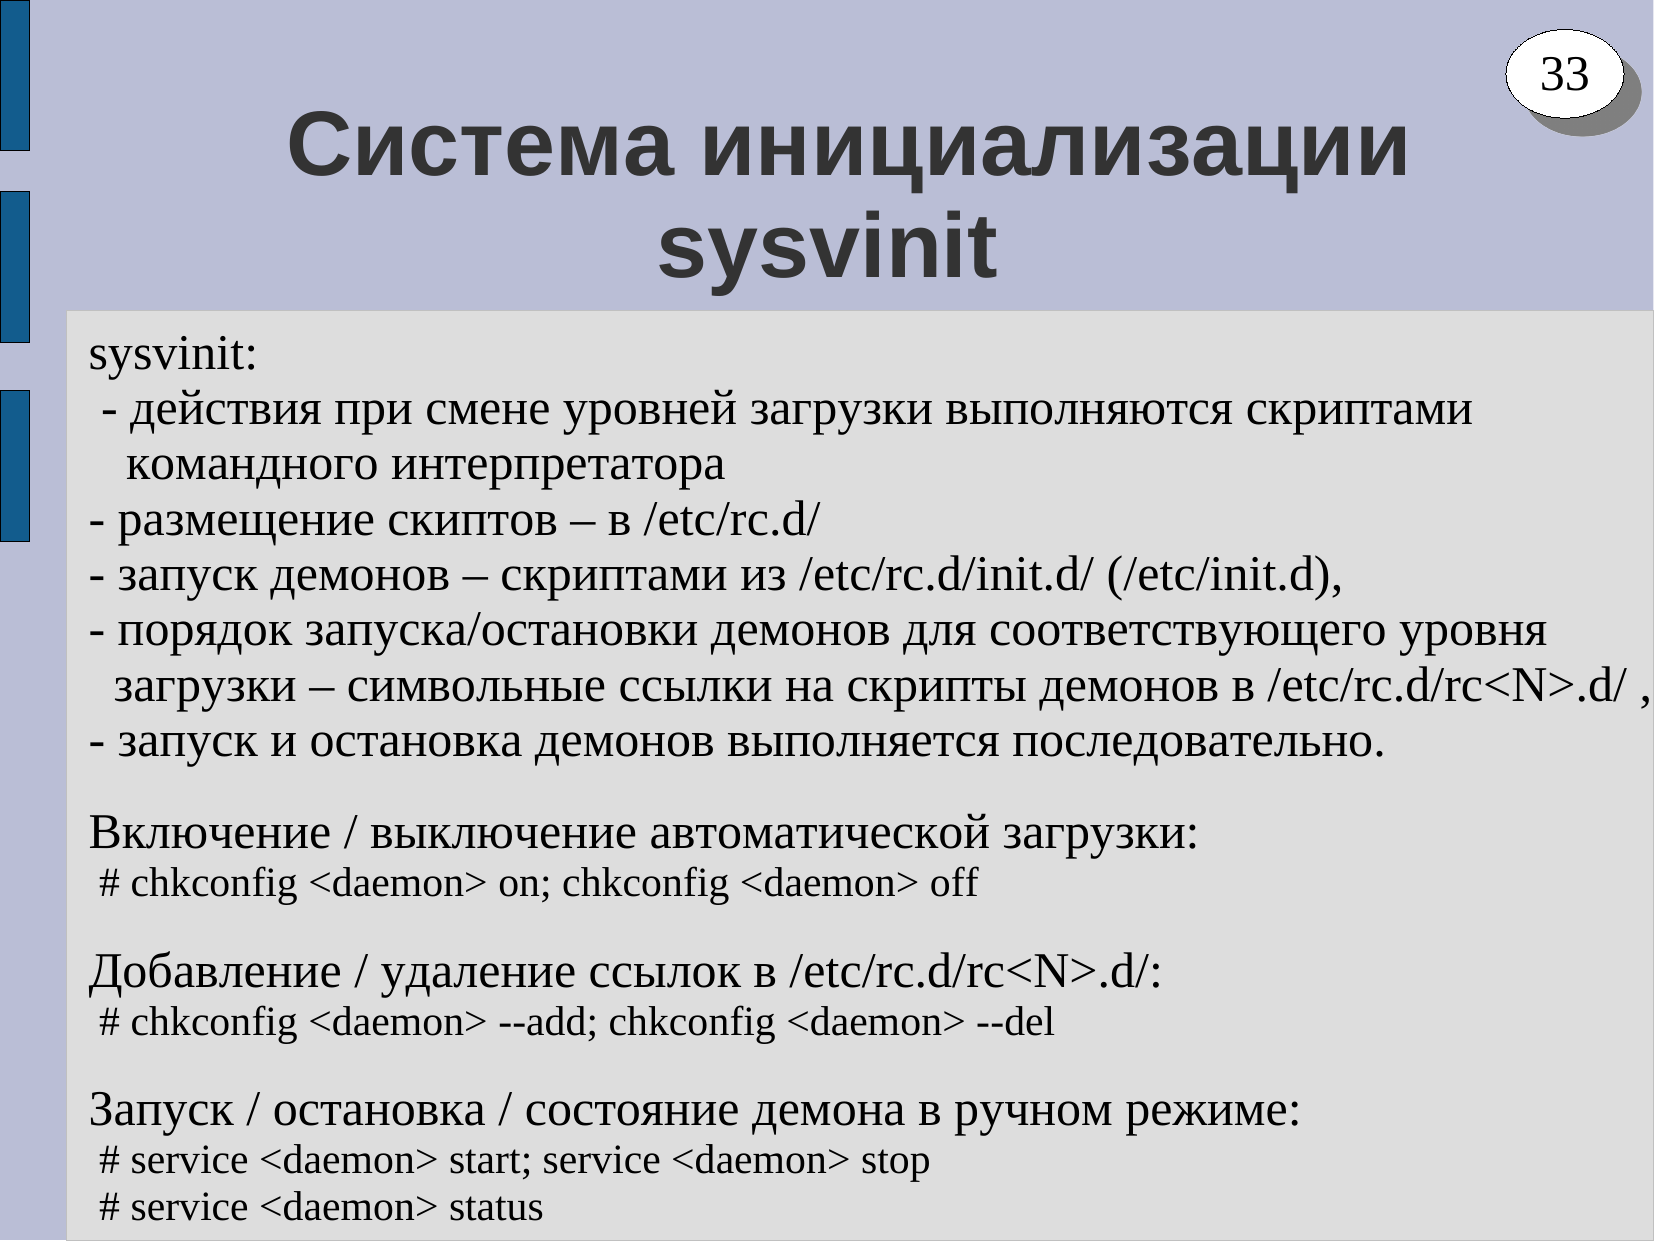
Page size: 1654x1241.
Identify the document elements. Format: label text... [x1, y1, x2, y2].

title Система инициализации sysvinit [121, 87, 1534, 302]
text_box sysvinit: - действия при смене уровней загрузки выполняются скриптами командного интерпретатора - размещение скиптов – в /etc/rc.d/ - запуск демонов – скриптами из /etc/rc.d/init.d/ (/etc/init.d), - порядок запуска/остановки демонов для соответствующего уровня загрузки – символьные ссылки на скрипты демонов в /etc/rc.d/rc<N>.d/ , - запуск и остановка демонов выполняется последовательно. Включение / выключение автоматической загрузки: # chkconfig <daemon> on; chkconfig <daemon> off Добавление / удаление ссылок в /etc/rc.d/rc<N>.d/: # chkconfig <daemon> --add; chkconfig <daemon> --del Запуск / остановка / состояние демона в ручном режиме: # service <daemon> start; service <daemon> stop # service <daemon> status [88, 324, 1653, 1233]
text_box 33 [1505, 29, 1625, 119]
